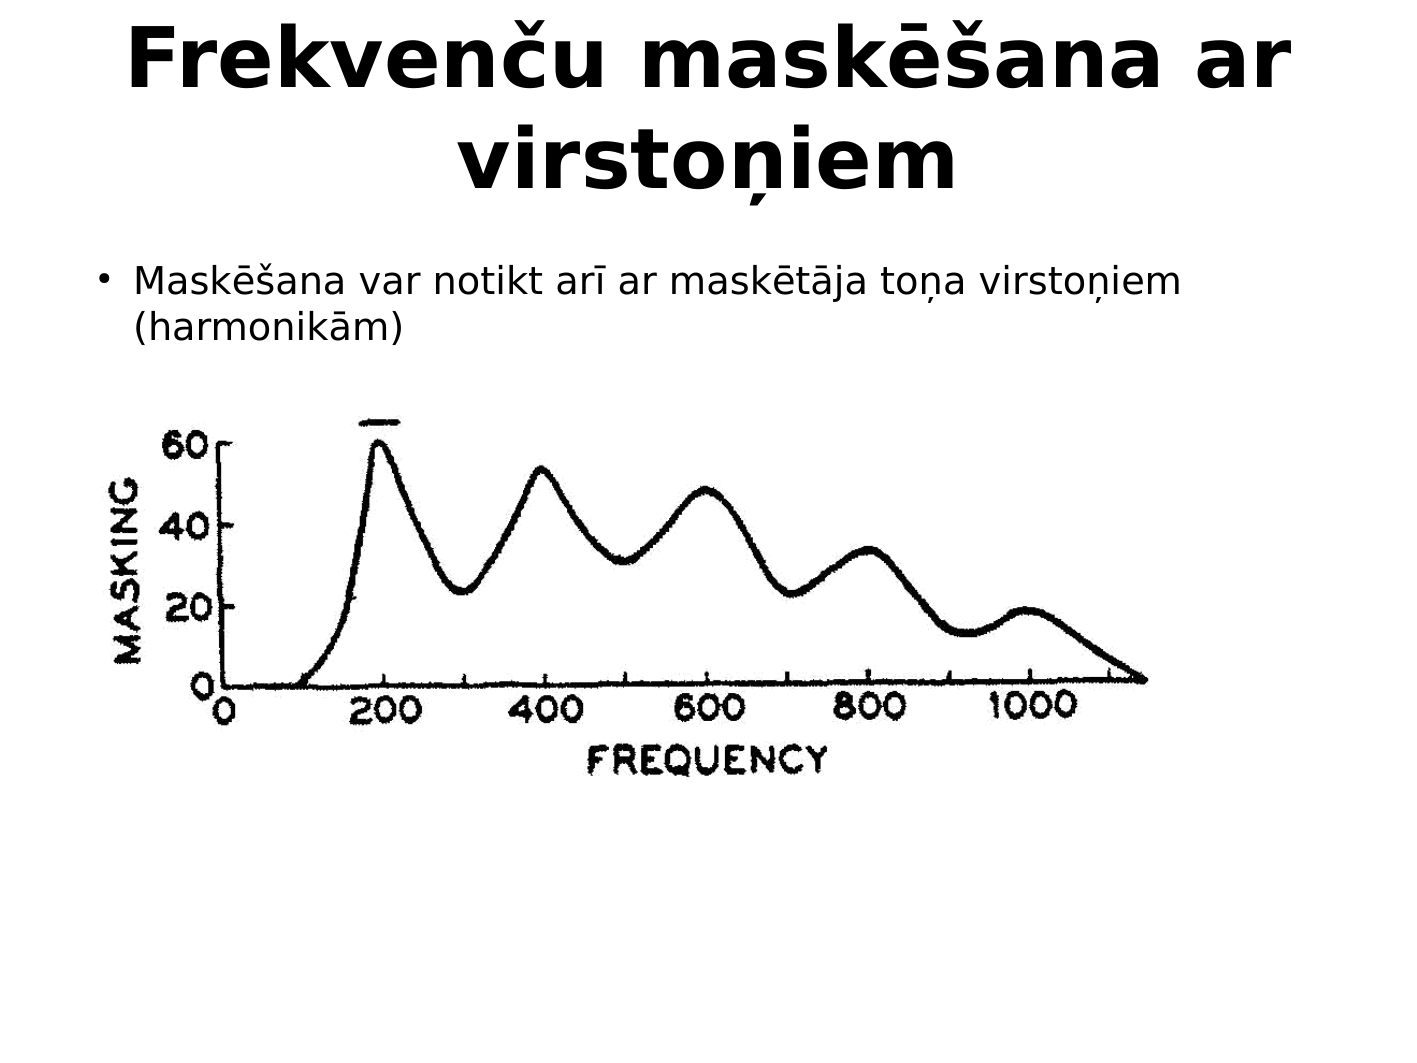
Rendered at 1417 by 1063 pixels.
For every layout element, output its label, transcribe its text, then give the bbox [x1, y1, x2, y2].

title Frekvenču maskēšana ar virstoņiem [70, 42, 1346, 168]
list Maskēšana var notikt arī ar maskētāja toņa virstoņiem (harmonikām) [70, 248, 1346, 543]
picture [68, 383, 1235, 798]
